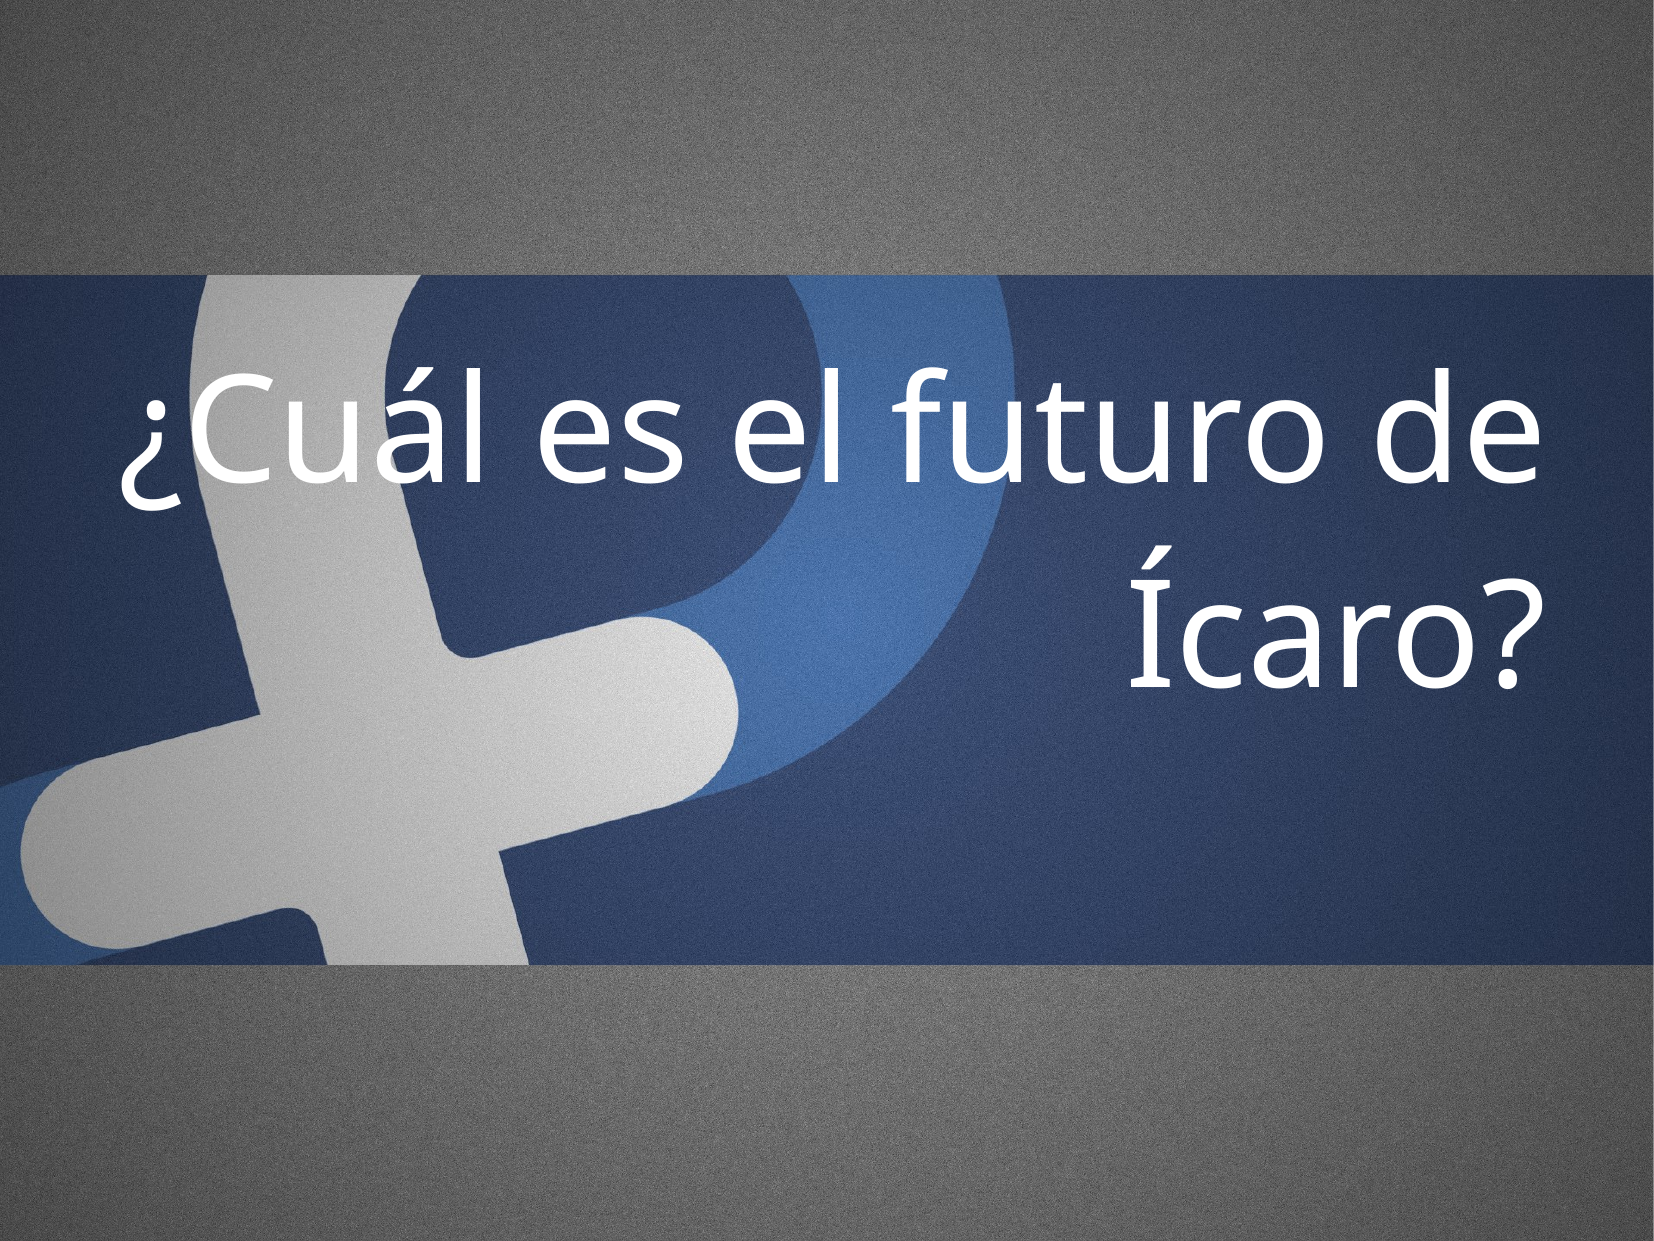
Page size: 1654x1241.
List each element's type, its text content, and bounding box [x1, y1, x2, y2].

picture [0, 0, 1654, 1241]
text_box ¿Cuál es el futuro de Ícaro? [4, 315, 1562, 654]
